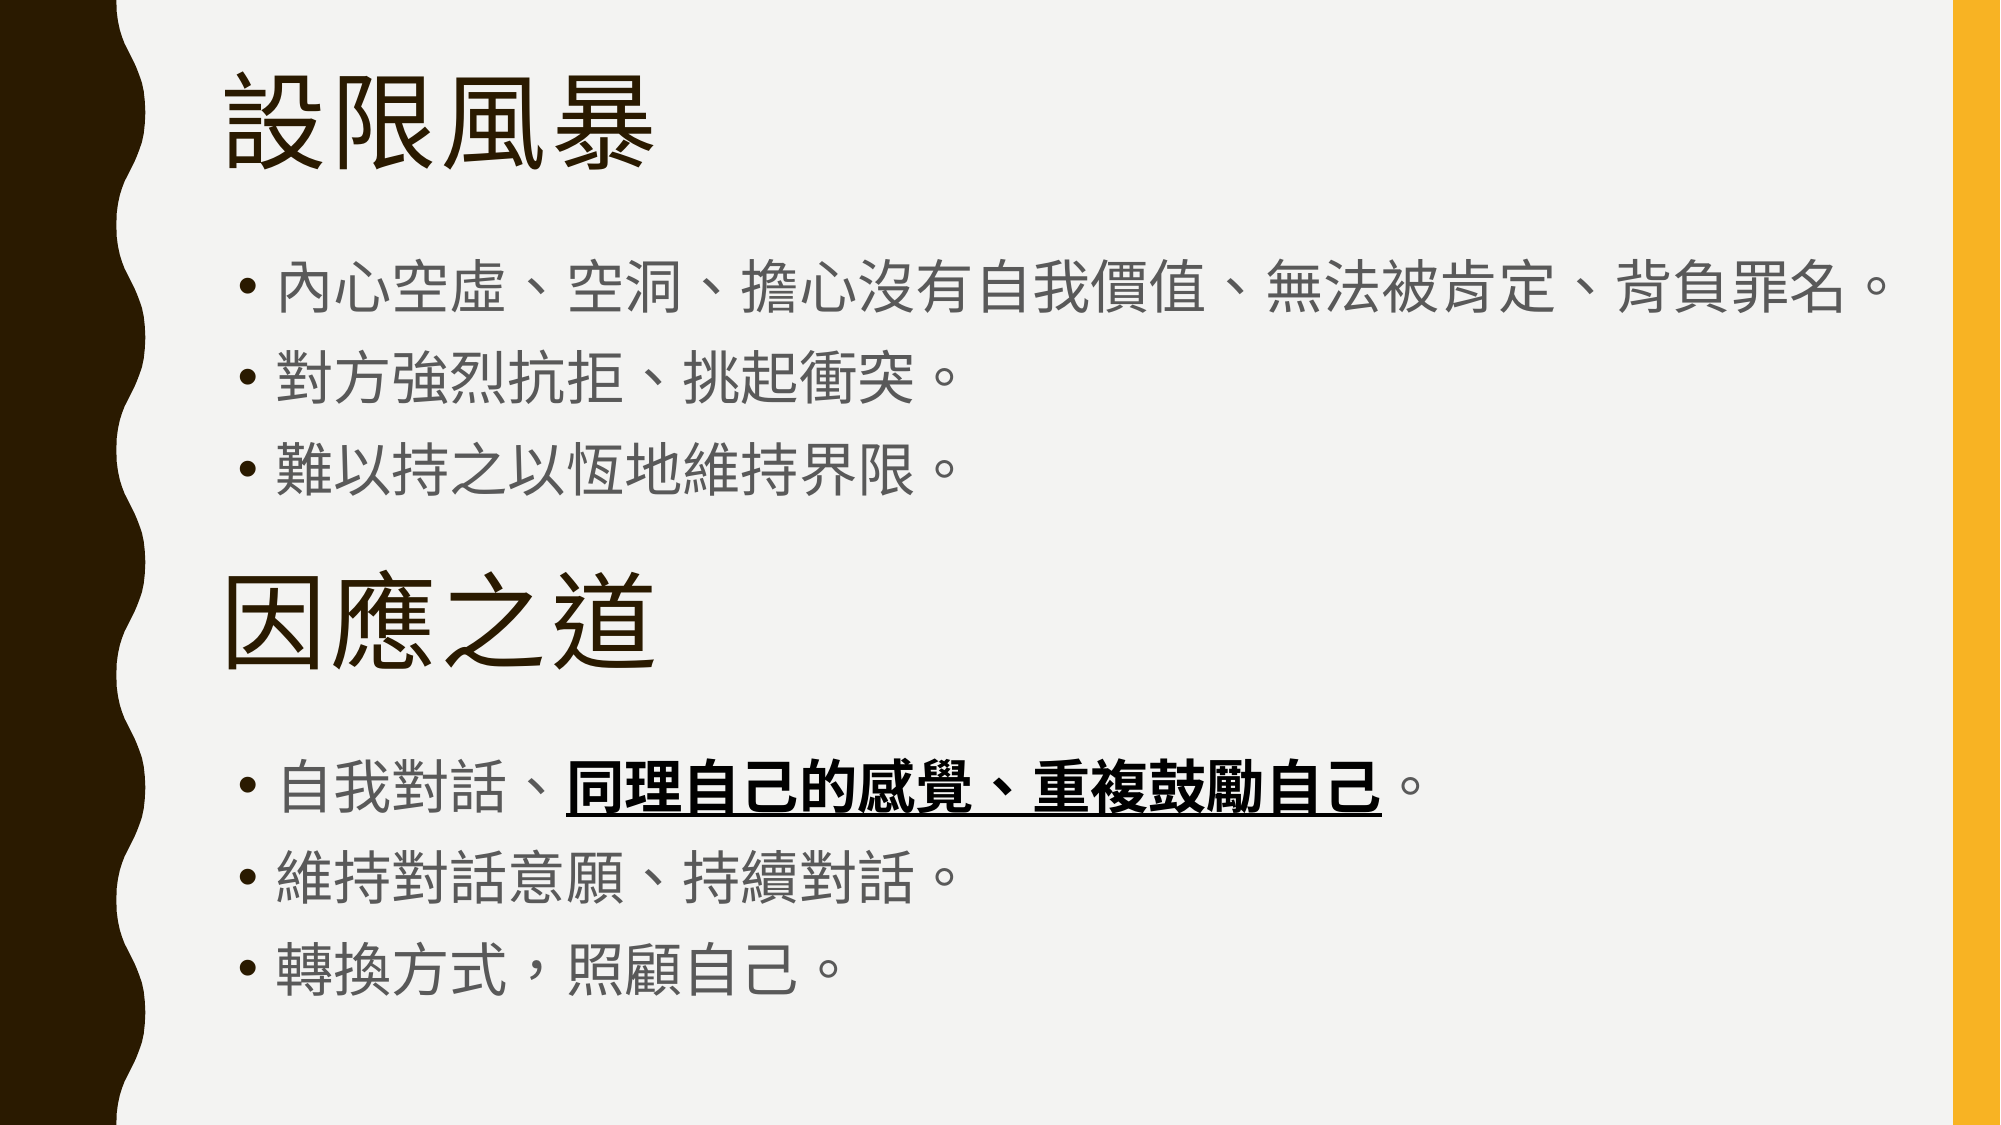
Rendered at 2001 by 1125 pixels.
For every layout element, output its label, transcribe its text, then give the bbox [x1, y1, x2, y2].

text_box 自我對話、同理自己的感覺、重複鼓勵自己。 維持對話意願、持續對話。 轉換方式，照顧自己。 [222, 735, 1929, 1063]
text_box 因應之道 [205, 562, 1876, 808]
title 設限風暴 [205, 62, 1876, 308]
list 內心空虛、空洞、擔心沒有自我價值、無法被肯定、背負罪名。 對方強烈抗拒、挑起衝突。 難以持之以恆地維持界限。 [222, 235, 1929, 563]
